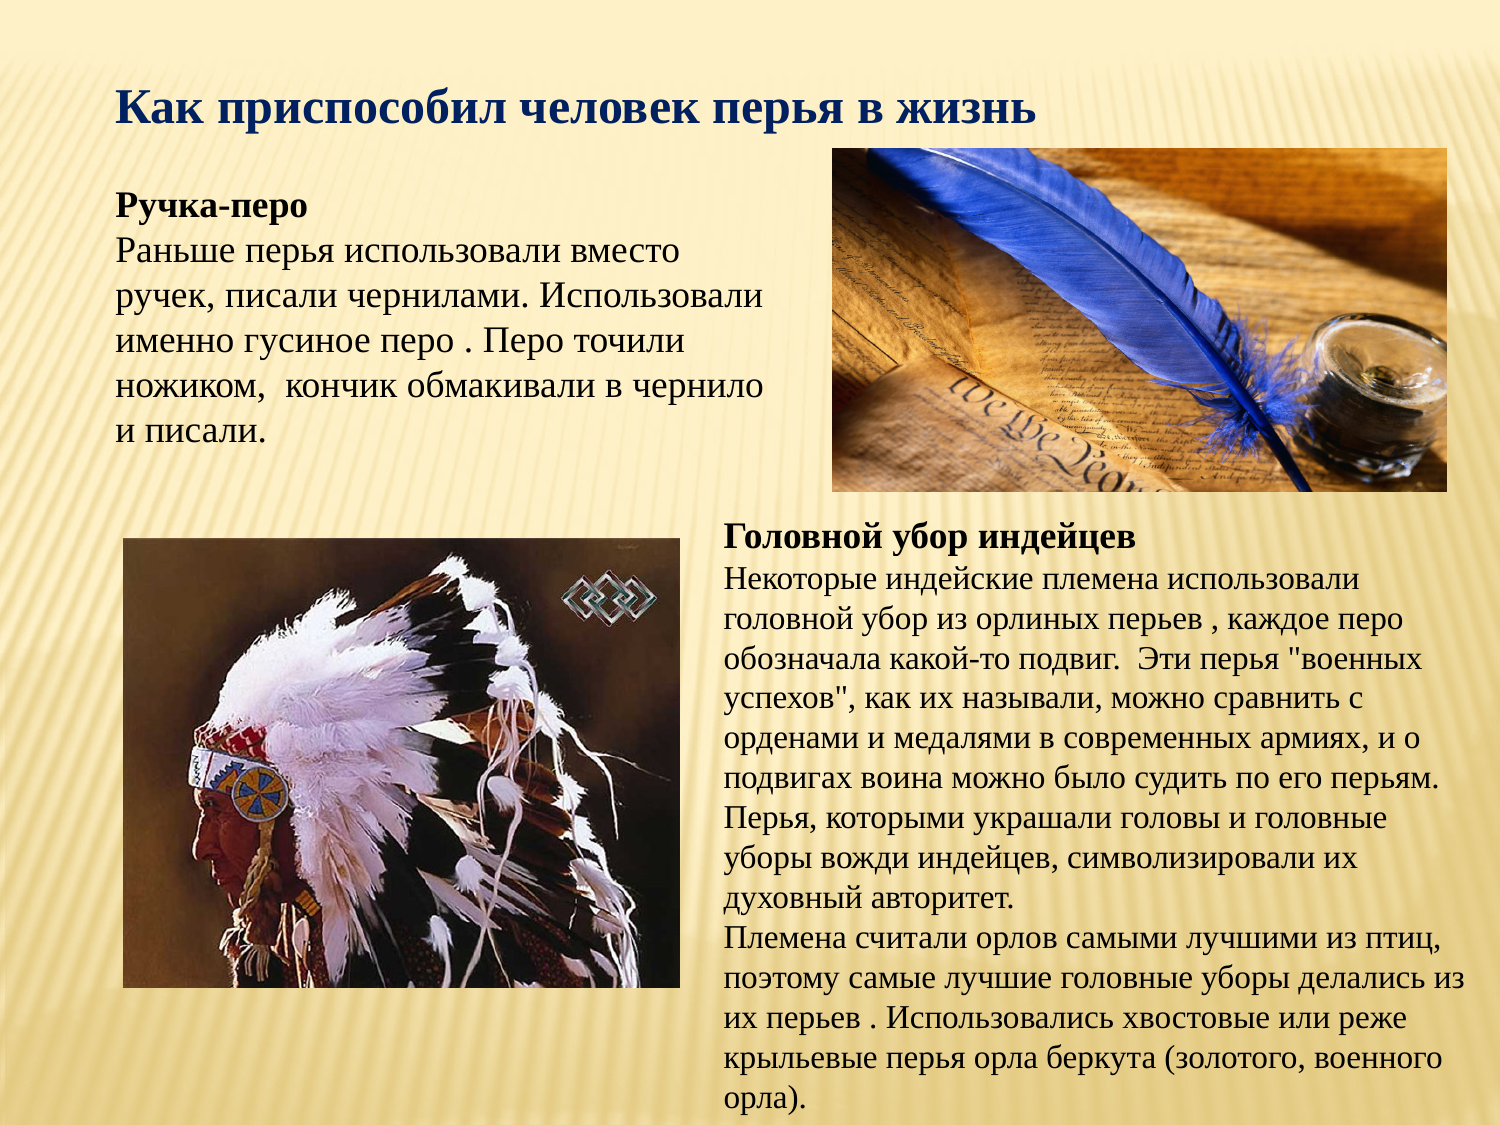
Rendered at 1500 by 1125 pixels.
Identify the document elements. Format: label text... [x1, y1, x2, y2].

text_box Ручка-перо Раньше перья использовали вместо ручек, писали чернилами. Использовали именно гусиное перо . Перо точили ножиком, кончик обмакивали в чернило и писали. [100, 172, 786, 461]
picture [832, 149, 1447, 492]
text_box Головной убор индейцев Некоторые индейские племена использовали головной убор из орлиных перьев , каждое перо обозначала какой-то подвиг. Эти перья "военных успехов", как их называли, можно сравнить с орденами и медалями в современных армиях, и о подвигах воина можно было судить по его перьям. Перья, которыми украшали головы и головные уборы вожди индейцев, символизировали их духовный авторитет. Племена считали орлов самыми лучшими из птиц, поэтому самые лучшие головные уборы делались из их перьев . Использовались хвостовые или реже крыльевые перья орла беркута (золотого, военного орла). [708, 503, 1500, 1125]
picture [123, 538, 680, 988]
text_box Как приспособил человек перья в жизнь [100, 66, 1076, 143]
